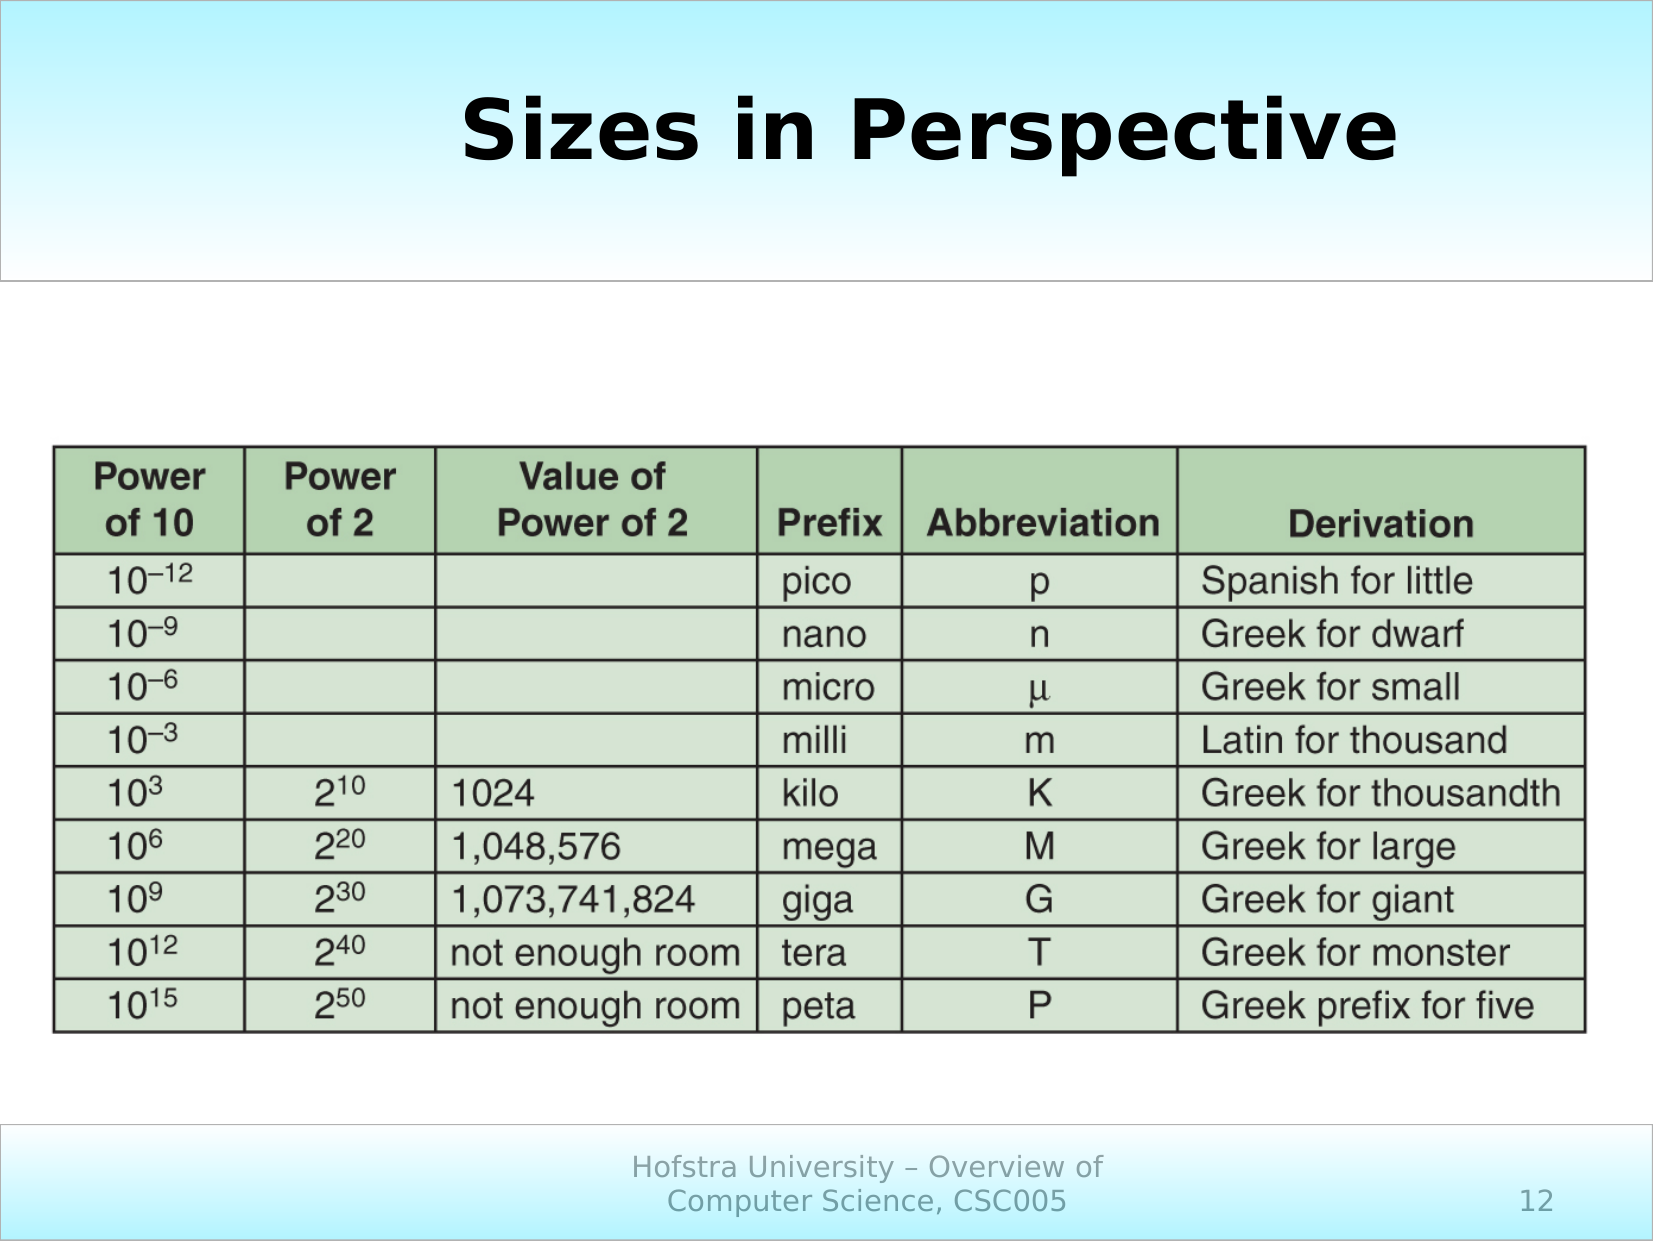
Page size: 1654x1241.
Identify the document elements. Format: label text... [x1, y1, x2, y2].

title Sizes in Perspective [247, 27, 1612, 235]
picture [41, 427, 1598, 1047]
